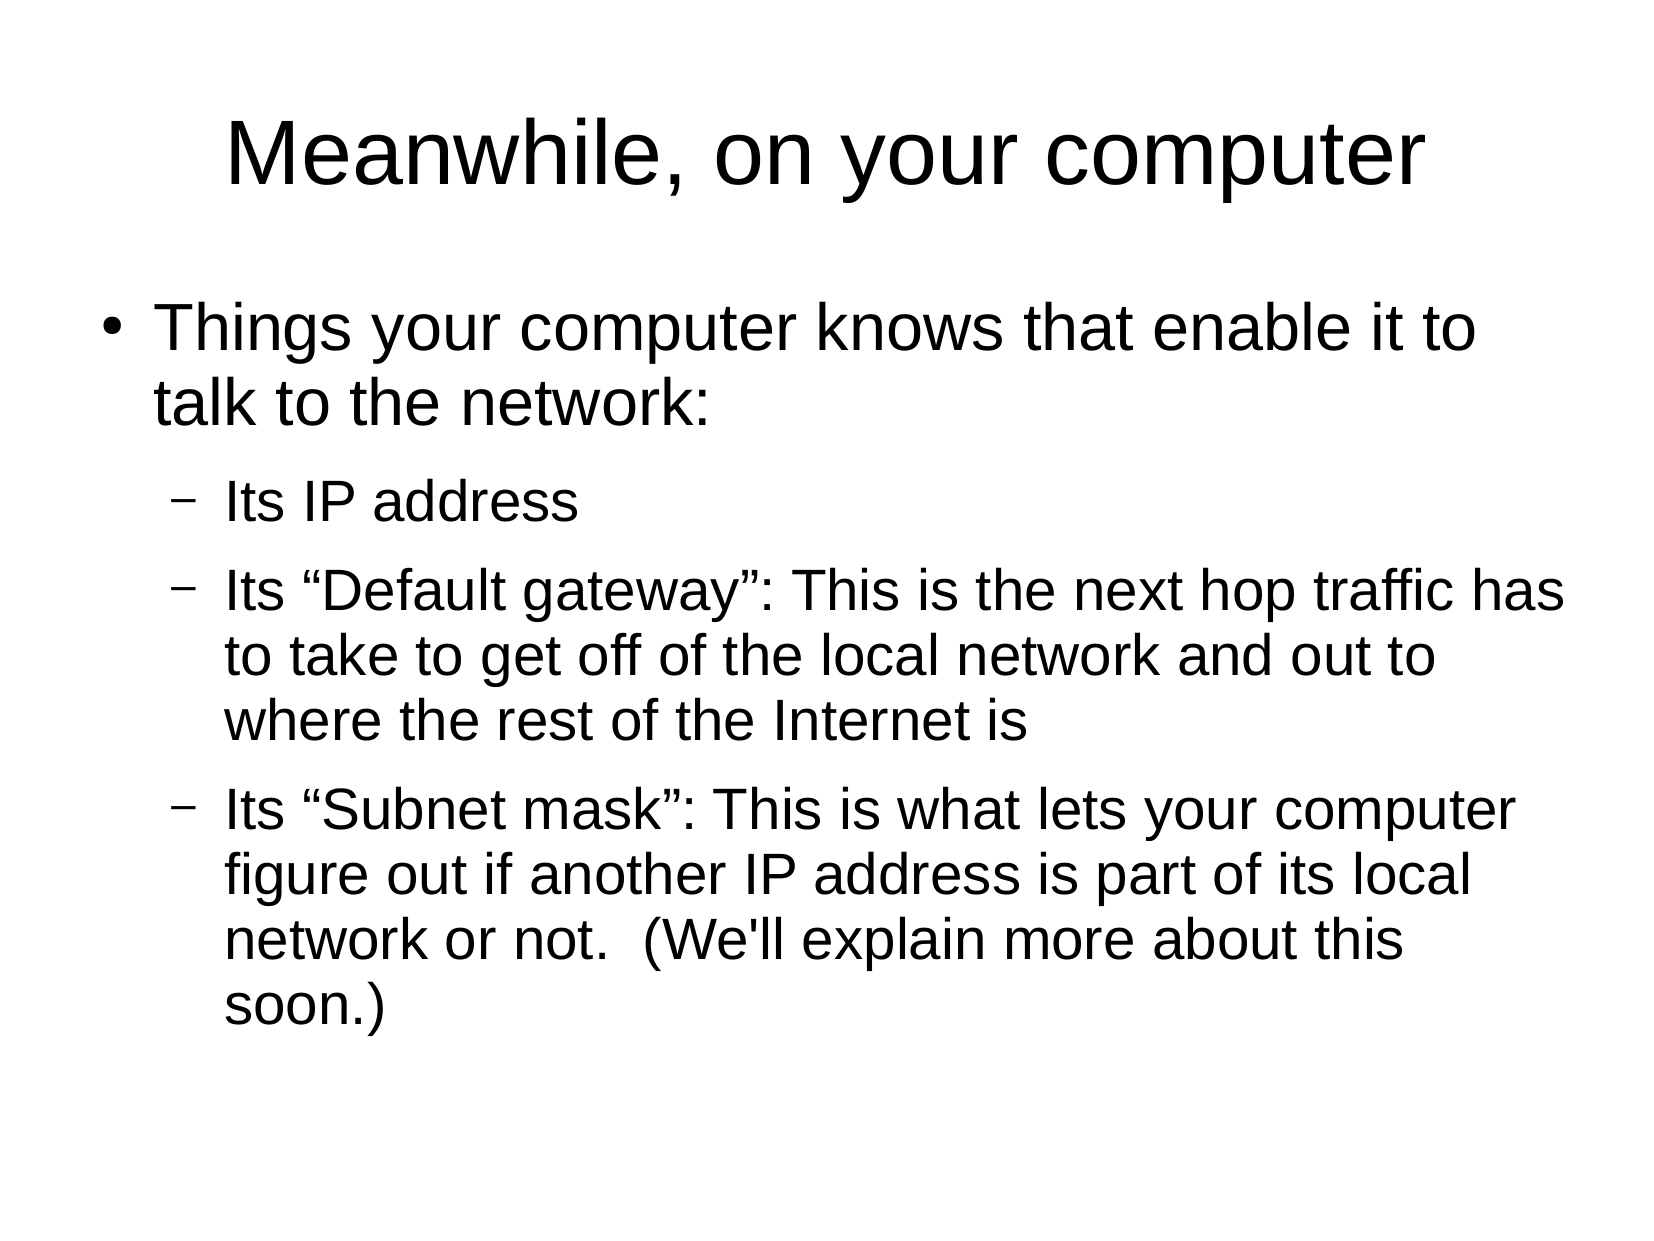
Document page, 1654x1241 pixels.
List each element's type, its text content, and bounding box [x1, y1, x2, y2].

title Meanwhile, on your computer [82, 49, 1571, 257]
list Things your computer knows that enable it to talk to the network: Its IP address Its “Default gateway”: This is the next hop traffic has to take to get off of the local network and out to where the rest of the Internet is Its “Subnet mask”: This is what lets your computer figure out if another IP address is part of its local network or not. (We'll explain more about this soon.) [82, 290, 1571, 1109]
